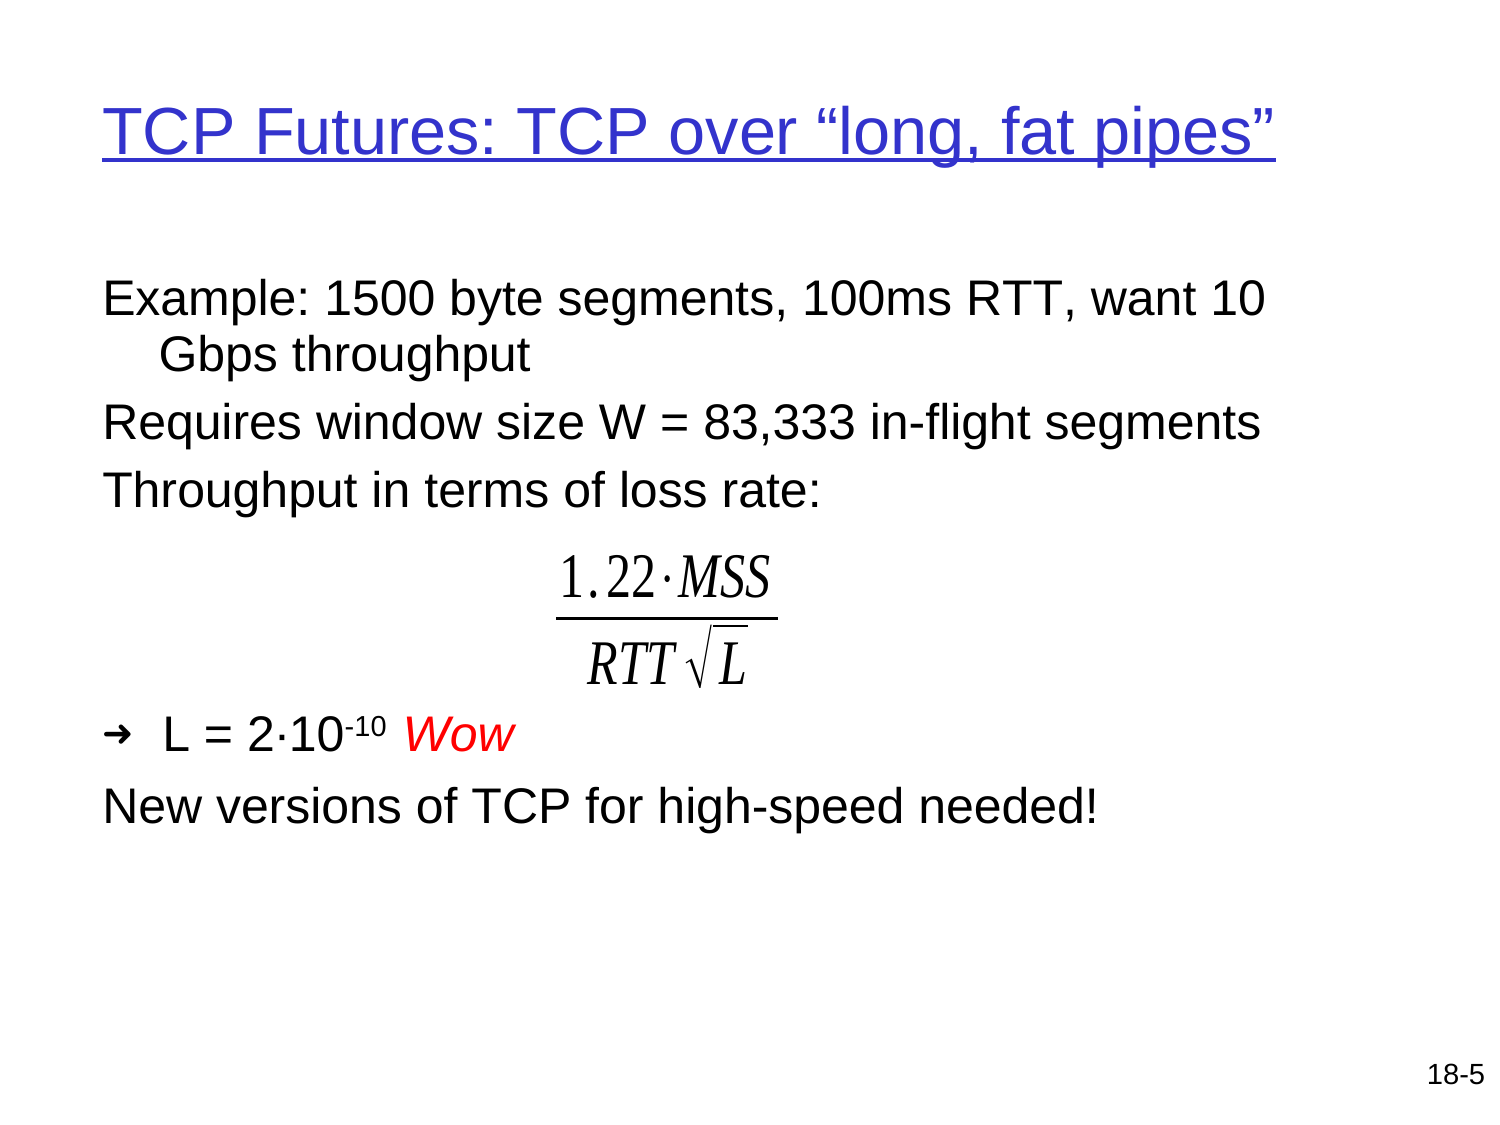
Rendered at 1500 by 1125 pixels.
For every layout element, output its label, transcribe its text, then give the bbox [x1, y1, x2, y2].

list Example: 1500 byte segments, 100ms RTT, want 10 Gbps throughput Requires window size W = 83,333 in-flight segments Throughput in terms of loss rate: ➜ L = 2·10-10 Wow New versions of TCP for high-speed needed! [87, 262, 1363, 1026]
chart [540, 541, 797, 698]
title TCP Futures: TCP over “long, fat pipes” [87, 37, 1363, 225]
